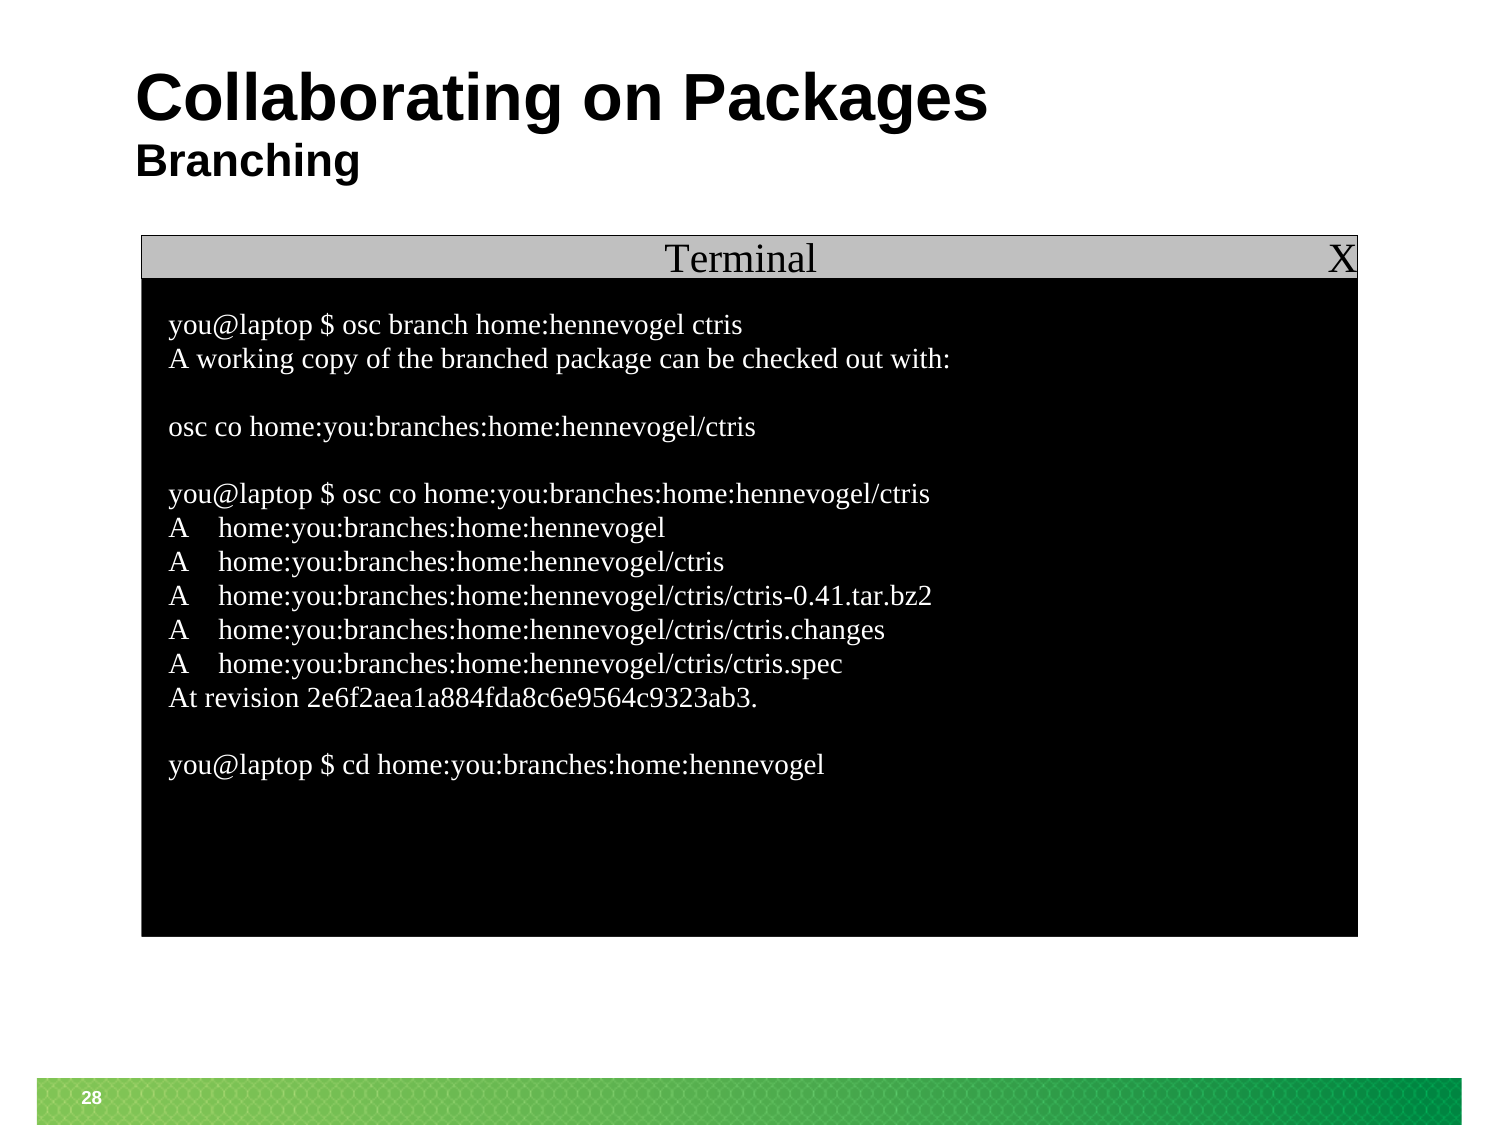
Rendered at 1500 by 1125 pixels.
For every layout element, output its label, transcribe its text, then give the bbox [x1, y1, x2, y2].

text_box [141, 278, 1358, 937]
text_box Terminal X [141, 235, 1358, 278]
title Collaborating on Packages Branching [135, 41, 1372, 204]
picture [36, 1078, 1462, 1125]
text_box you@laptop $ osc branch home:hennevogel ctris A working copy of the branched package can be checked out with: osc co home:you:branches:home:hennevogel/ctris you@laptop $ osc co home:you:branches:home:hennevogel/ctris A home:you:branches:home:hennevogel A home:you:branches:home:hennevogel/ctris A home:you:branches:home:hennevogel/ctris/ctris-0.41.tar.bz2 A home:you:branches:home:hennevogel/ctris/ctris.changes A home:you:branches:home:hennevogel/ctris/ctris.spec At revision 2e6f2aea1a884fda8c6e9564c9323ab3. you@laptop $ cd home:you:branches:home:hennevogel [168, 307, 1335, 919]
